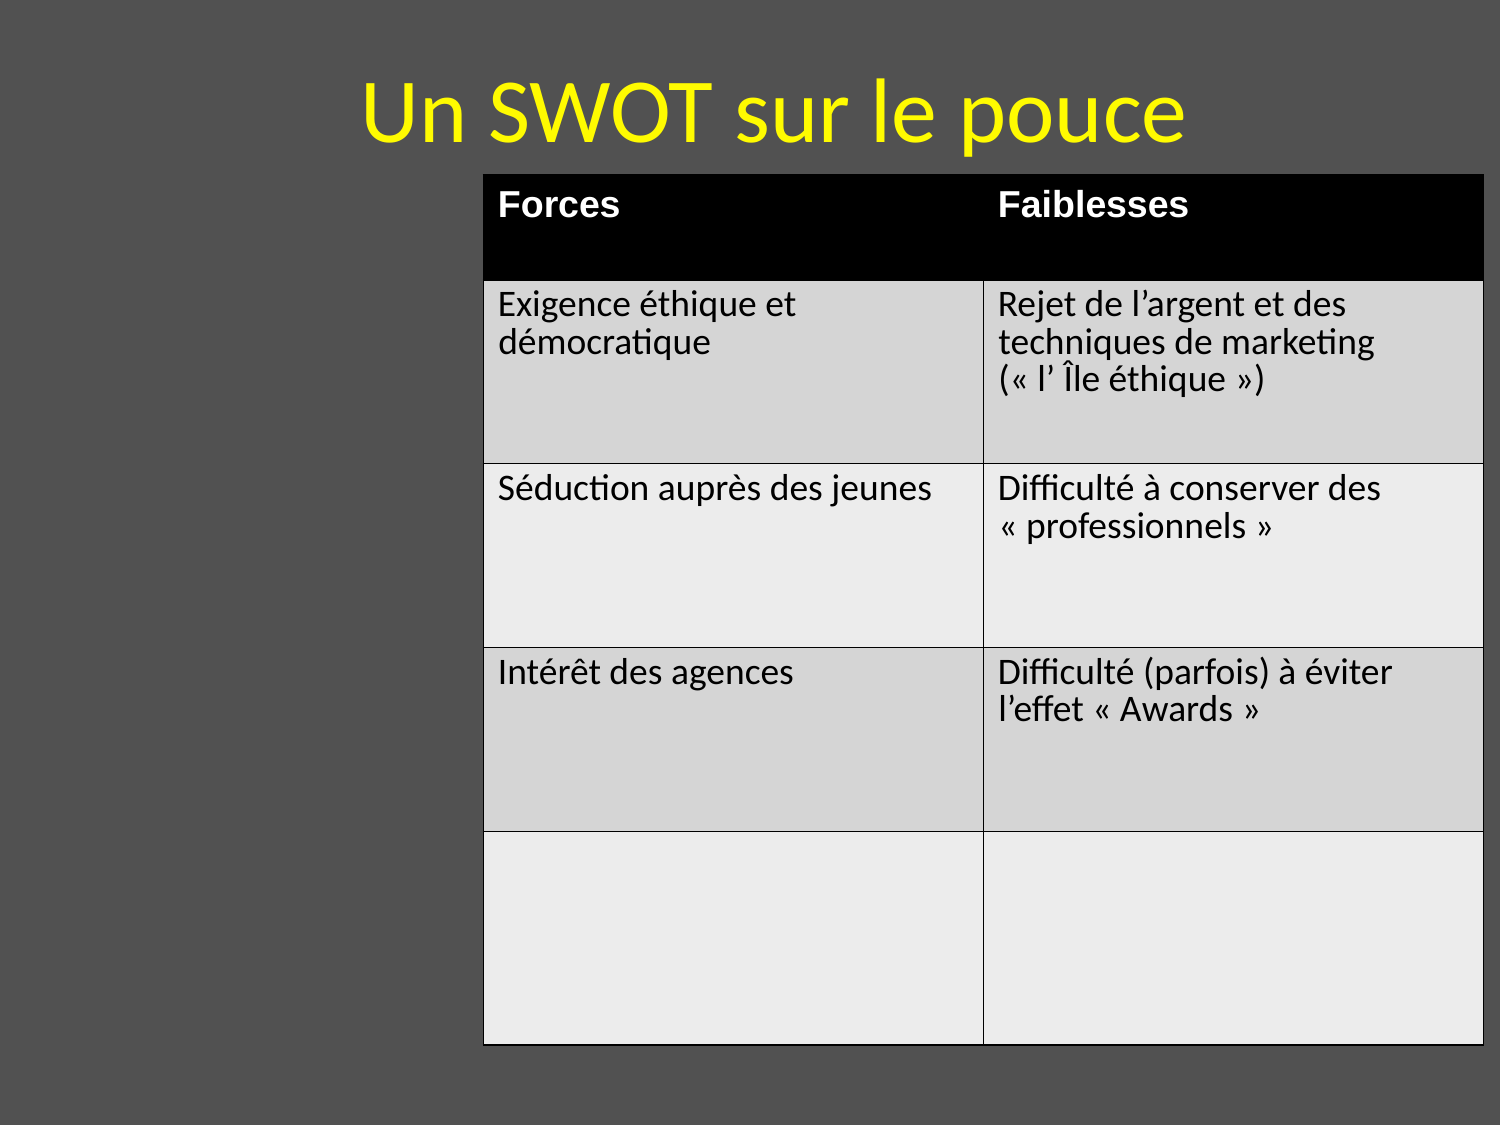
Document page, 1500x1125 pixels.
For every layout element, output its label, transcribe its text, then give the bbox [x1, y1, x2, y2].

table_cell Rejet de l’argent et des techniques de marketing (« l’ Île éthique ») [984, 281, 1483, 463]
table_cell Difficulté à conserver des « professionnels » [984, 464, 1483, 647]
table_header Faiblesses [984, 176, 1483, 279]
table_cell Séduction auprès des jeunes [484, 464, 983, 647]
table_cell [984, 832, 1483, 1044]
title Un SWOT sur le pouce [137, 0, 1413, 213]
table_cell Intérêt des agences [484, 648, 983, 831]
table_cell [484, 832, 983, 1044]
table_header Forces [484, 176, 983, 279]
table_cell Difficulté (parfois) à éviter l’effet « Awards » [984, 648, 1483, 831]
table_cell Exigence éthique et démocratique [484, 281, 983, 463]
